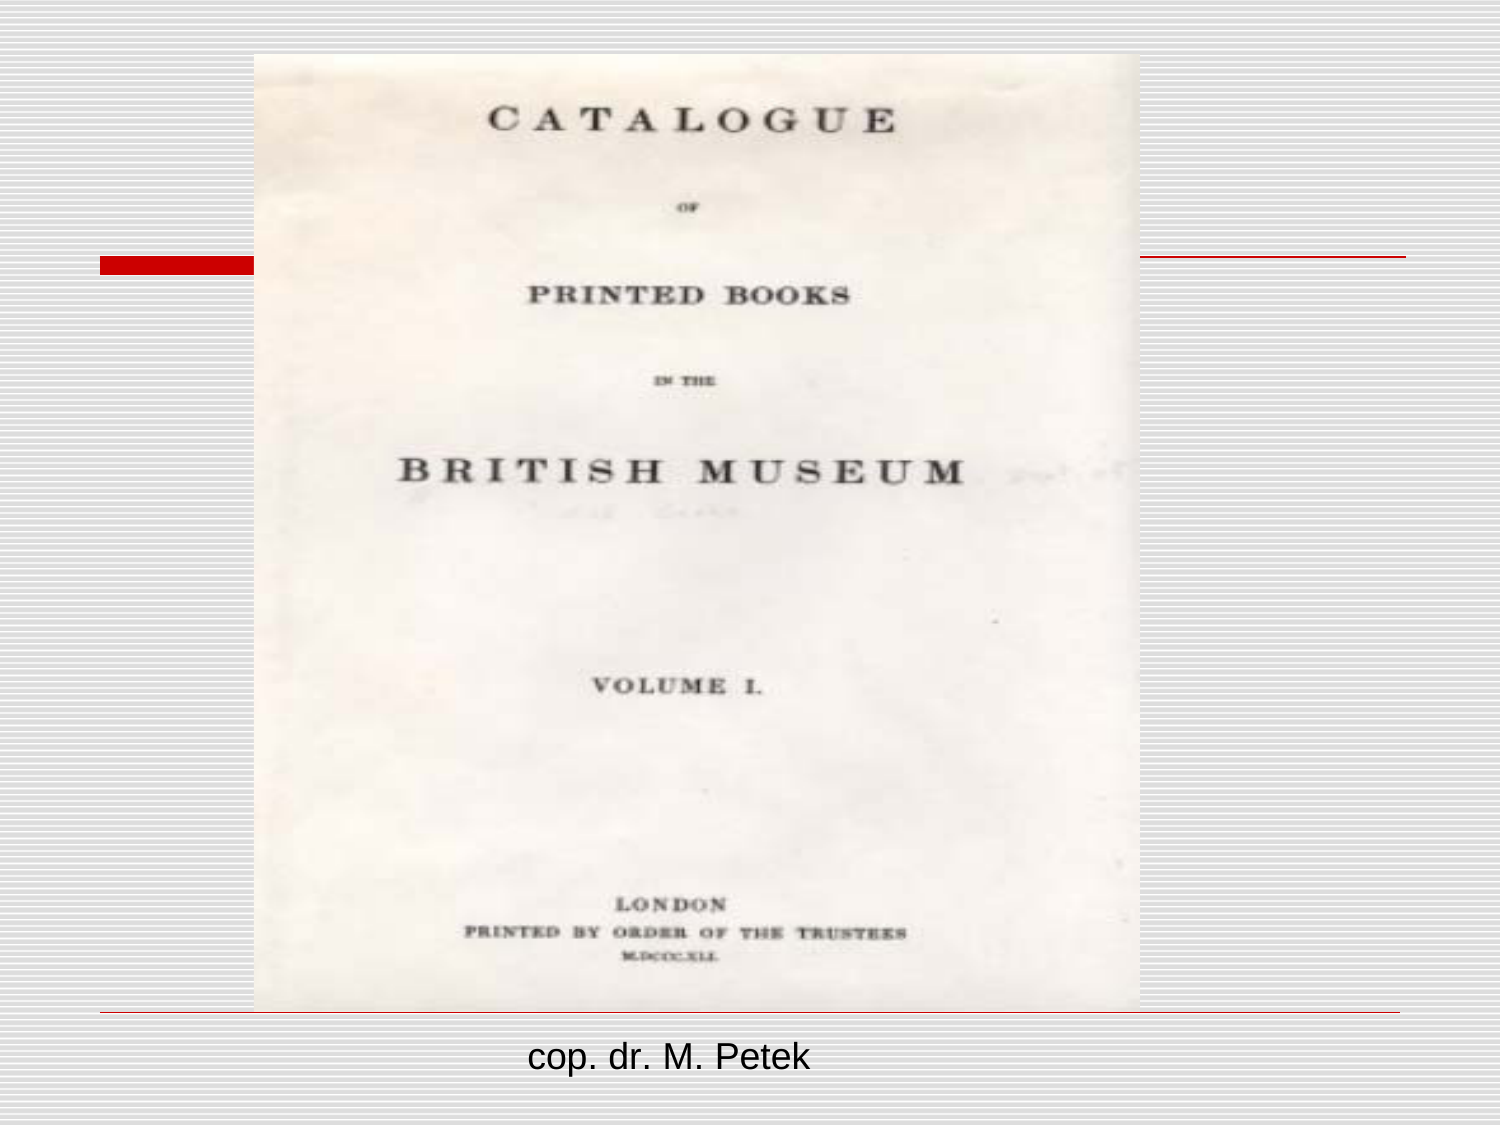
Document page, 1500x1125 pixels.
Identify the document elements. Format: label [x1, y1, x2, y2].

title [94, 0, 1407, 67]
picture [0, 0, 1500, 1125]
